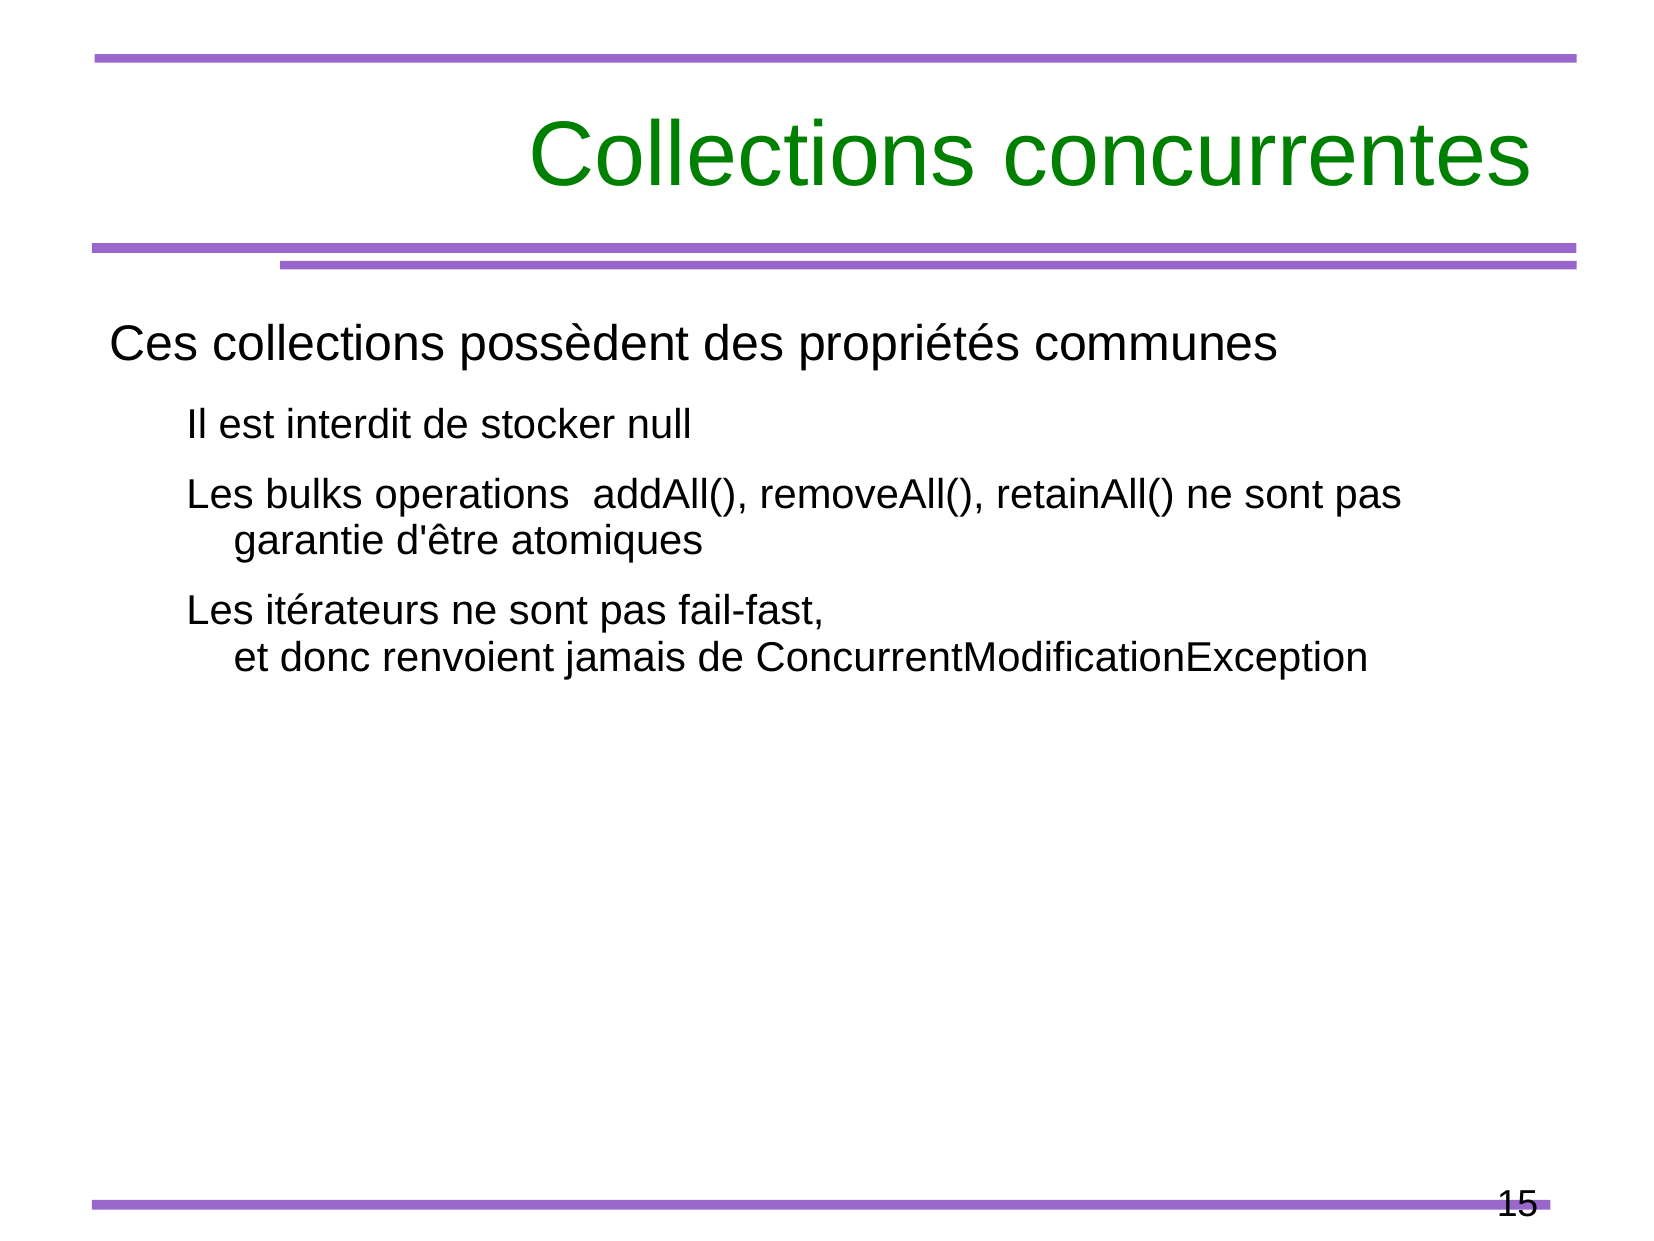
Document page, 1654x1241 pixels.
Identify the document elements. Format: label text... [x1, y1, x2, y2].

title Collections concurrentes [121, 49, 1534, 257]
list Ces collections possèdent des propriétés communes Il est interdit de stocker null Les bulks operations addAll(), removeAll(), retainAll() ne sont pas garantie d'être atomiques Les itérateurs ne sont pas fail-fast, et donc renvoient jamais de ConcurrentModificationException [92, 315, 1563, 1163]
